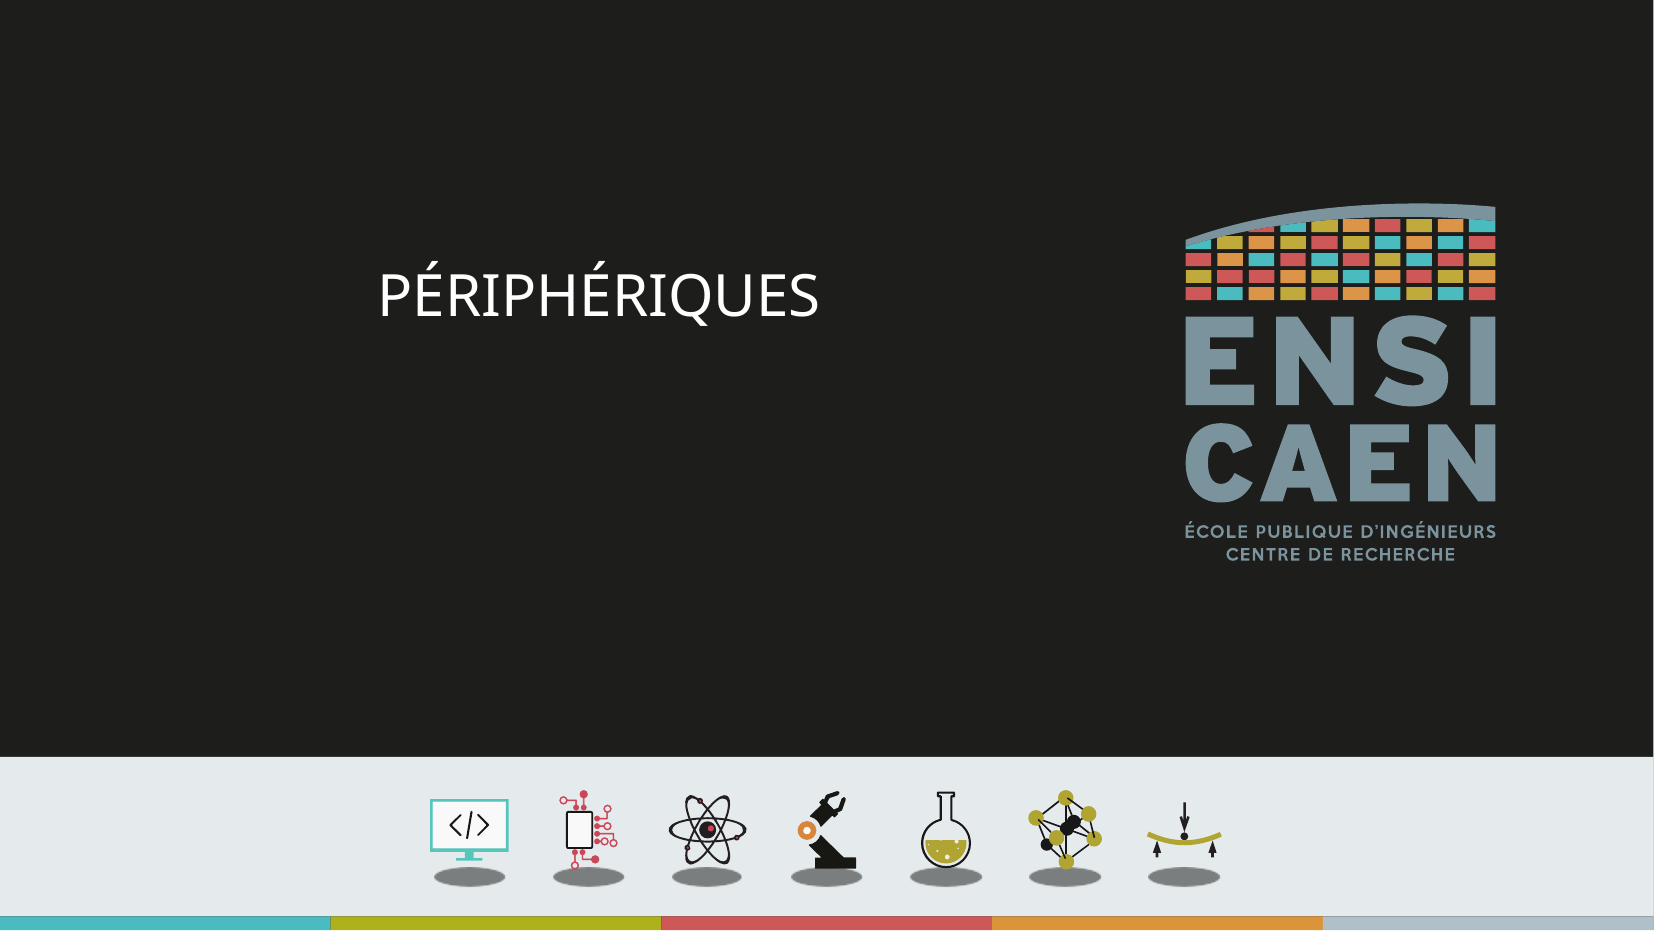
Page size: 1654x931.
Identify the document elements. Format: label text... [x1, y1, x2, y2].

title PÉRIPHÉRIQUES [82, 192, 1117, 384]
